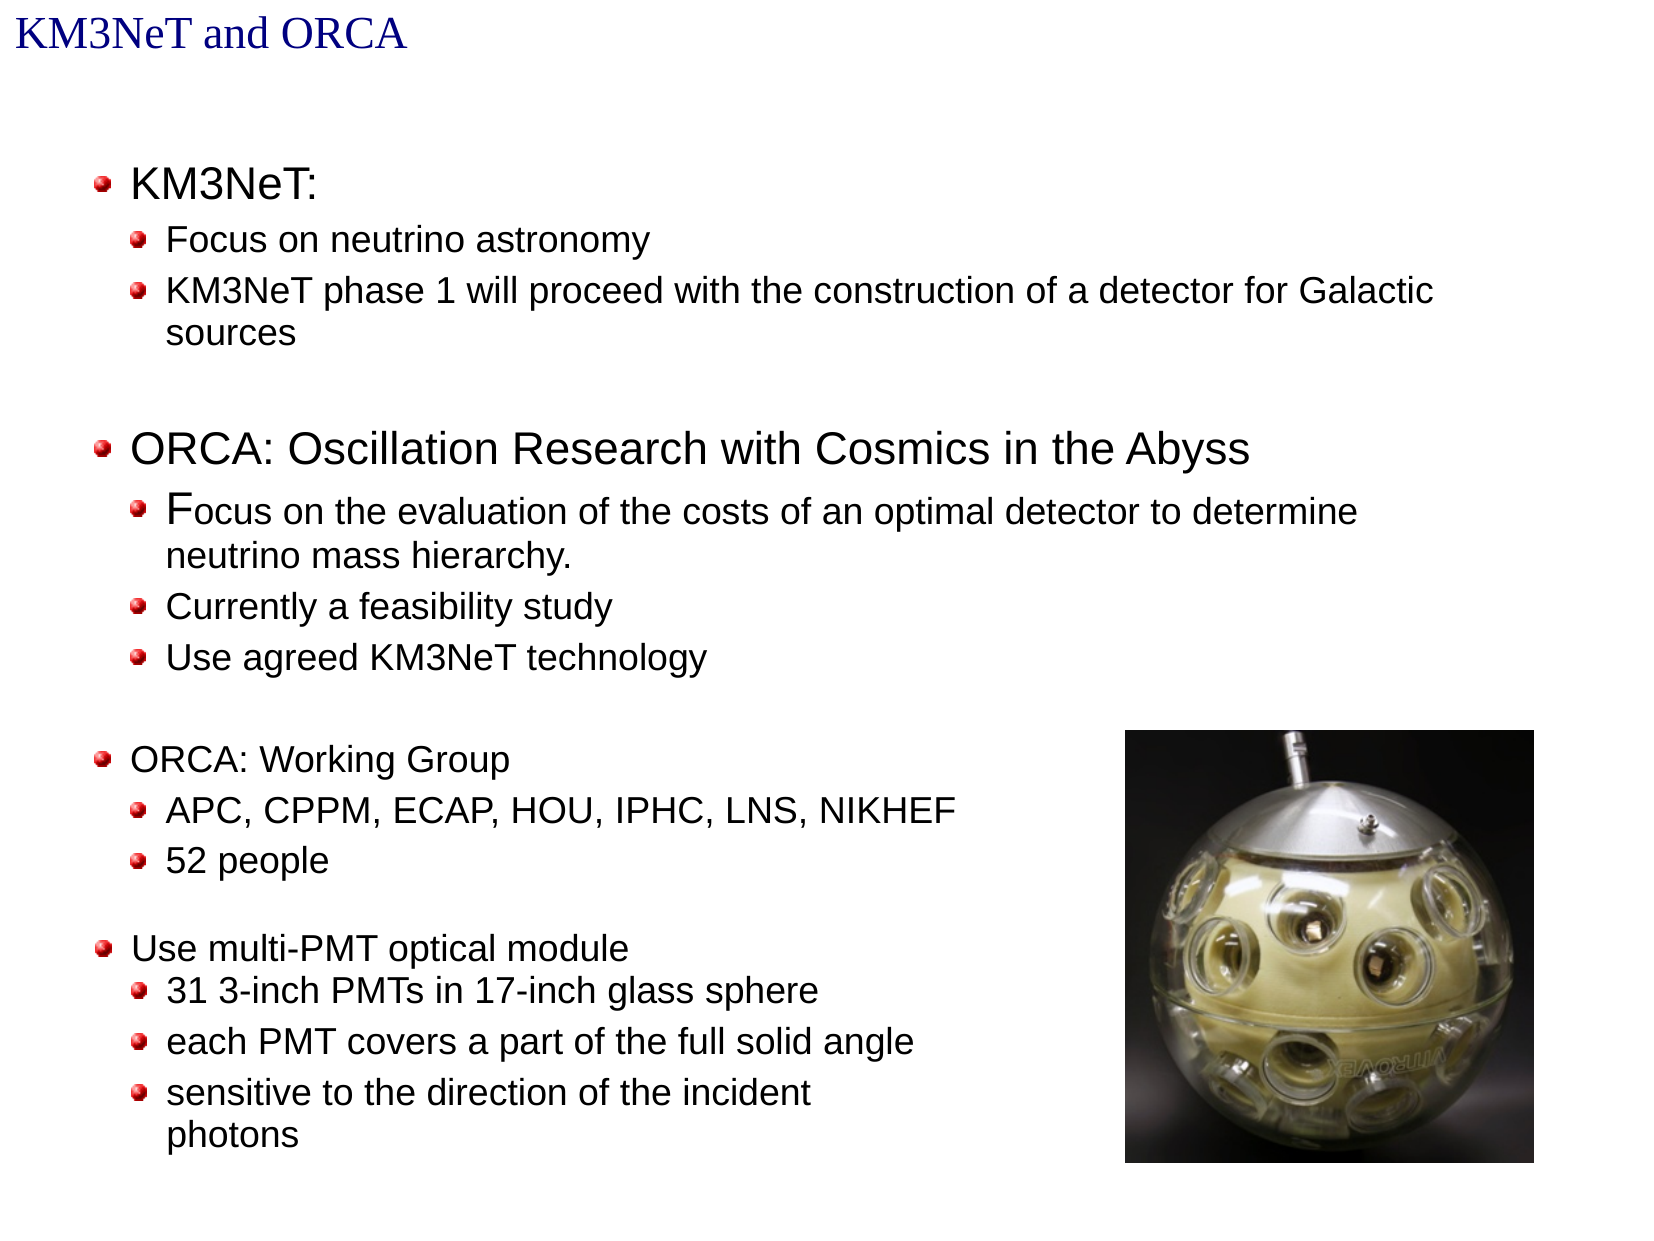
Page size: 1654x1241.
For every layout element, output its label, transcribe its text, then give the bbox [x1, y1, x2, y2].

text_box Use multi-PMT optical module 31 3-inch PMTs in 17-inch glass sphere each PMT covers a part of the full solid angle sensitive to the direction of the incident photons [45, 920, 946, 1163]
text_box KM3NeT: Focus on neutrino astronomy KM3NeT phase 1 will proceed with the construction of a detector for Galactic sources ORCA: Oscillation Research with Cosmics in the Abyss Focus on the evaluation of the costs of an optimal detector to determine neutrino mass hierarchy. Currently a feasibility study Use agreed KM3NeT technology ORCA: Working Group APC, CPPM, ECAP, HOU, IPHC, LNS, NIKHEF 52 people [44, 150, 1463, 890]
picture [1125, 730, 1534, 1163]
text_box KM3NeT and ORCA [0, 0, 638, 66]
